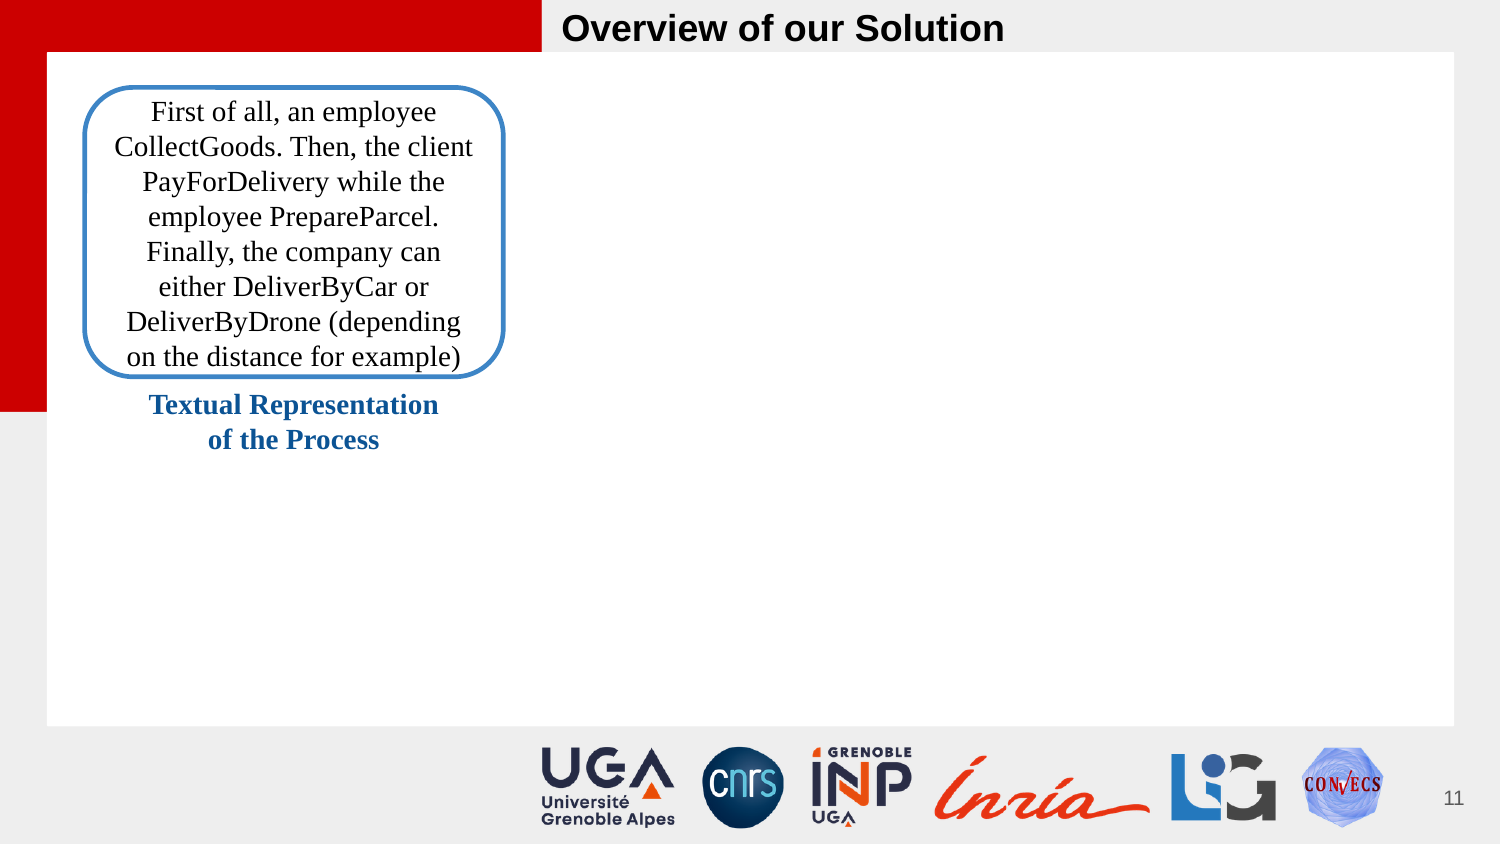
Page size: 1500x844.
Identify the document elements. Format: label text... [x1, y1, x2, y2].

text_box Overview of our Solution [546, 0, 1441, 55]
slide_number <numéro> [1389, 764, 1480, 830]
picture [0, 0, 1500, 844]
text_box First of all, an employee CollectGoods. Then, the client PayForDelivery while the employee PrepareParcel. Finally, the company can either DeliverByCar or DeliverByDrone (depending on the distance for example) [84, 87, 504, 377]
text_box Textual Representation of the Process [26, 393, 562, 448]
